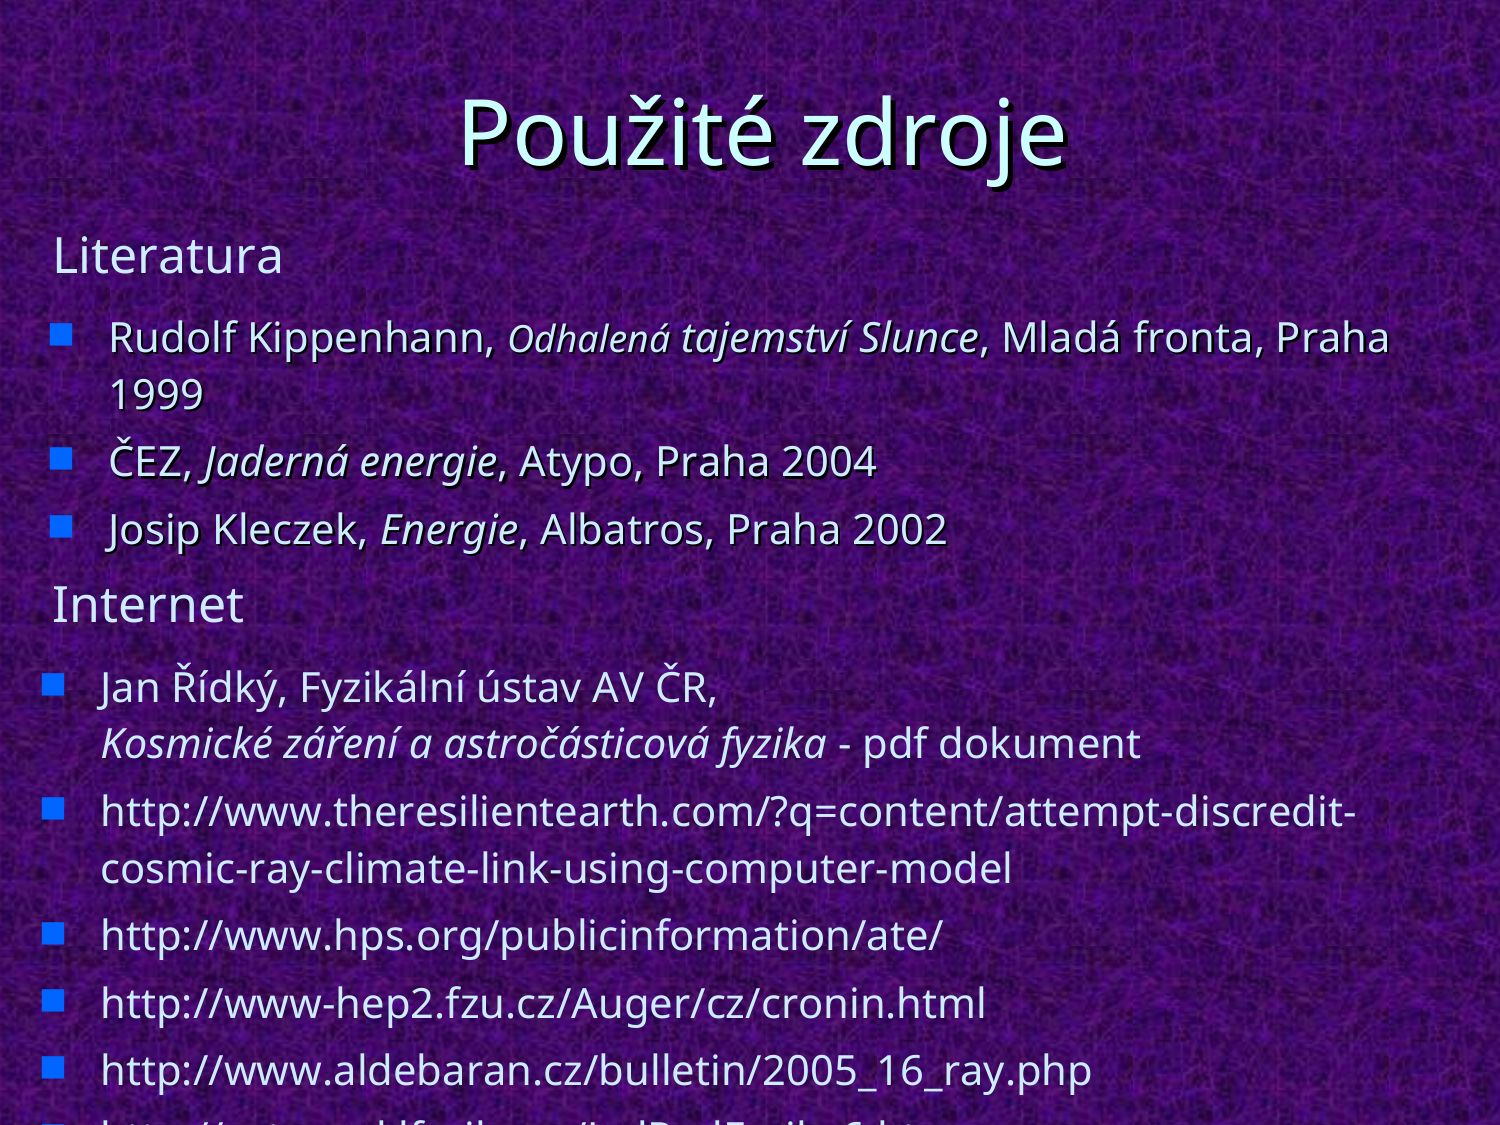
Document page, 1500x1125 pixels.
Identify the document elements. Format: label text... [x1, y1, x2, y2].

text_box Literatura [37, 212, 375, 275]
list Rudolf Kippenhann, Odhalená tajemství Slunce, Mladá fronta, Praha 1999 ČEZ, Jaderná energie, Atypo, Praha 2004 Josip Kleczek, Energie, Albatros, Praha 2002 [37, 299, 1463, 592]
text_box Jan Řídký, Fyzikální ústav AV ČR, Kosmické záření a astročásticová fyzika - pdf dokument http://www.theresilientearth.com/?q=content/attempt-discredit-cosmic-ray-climate-link-using-computer-model http://www.hps.org/publicinformation/ate/ http://www-hep2.fzu.cz/Auger/cz/cronin.html http://www.aldebaran.cz/bulletin/2005_16_ray.php http://astronuklfyzika.cz/JadRadFyzika6.htm [29, 649, 1455, 1093]
text_box Internet [37, 561, 375, 676]
picture [0, 0, 1500, 1125]
title Použité zdroje [125, 74, 1401, 200]
